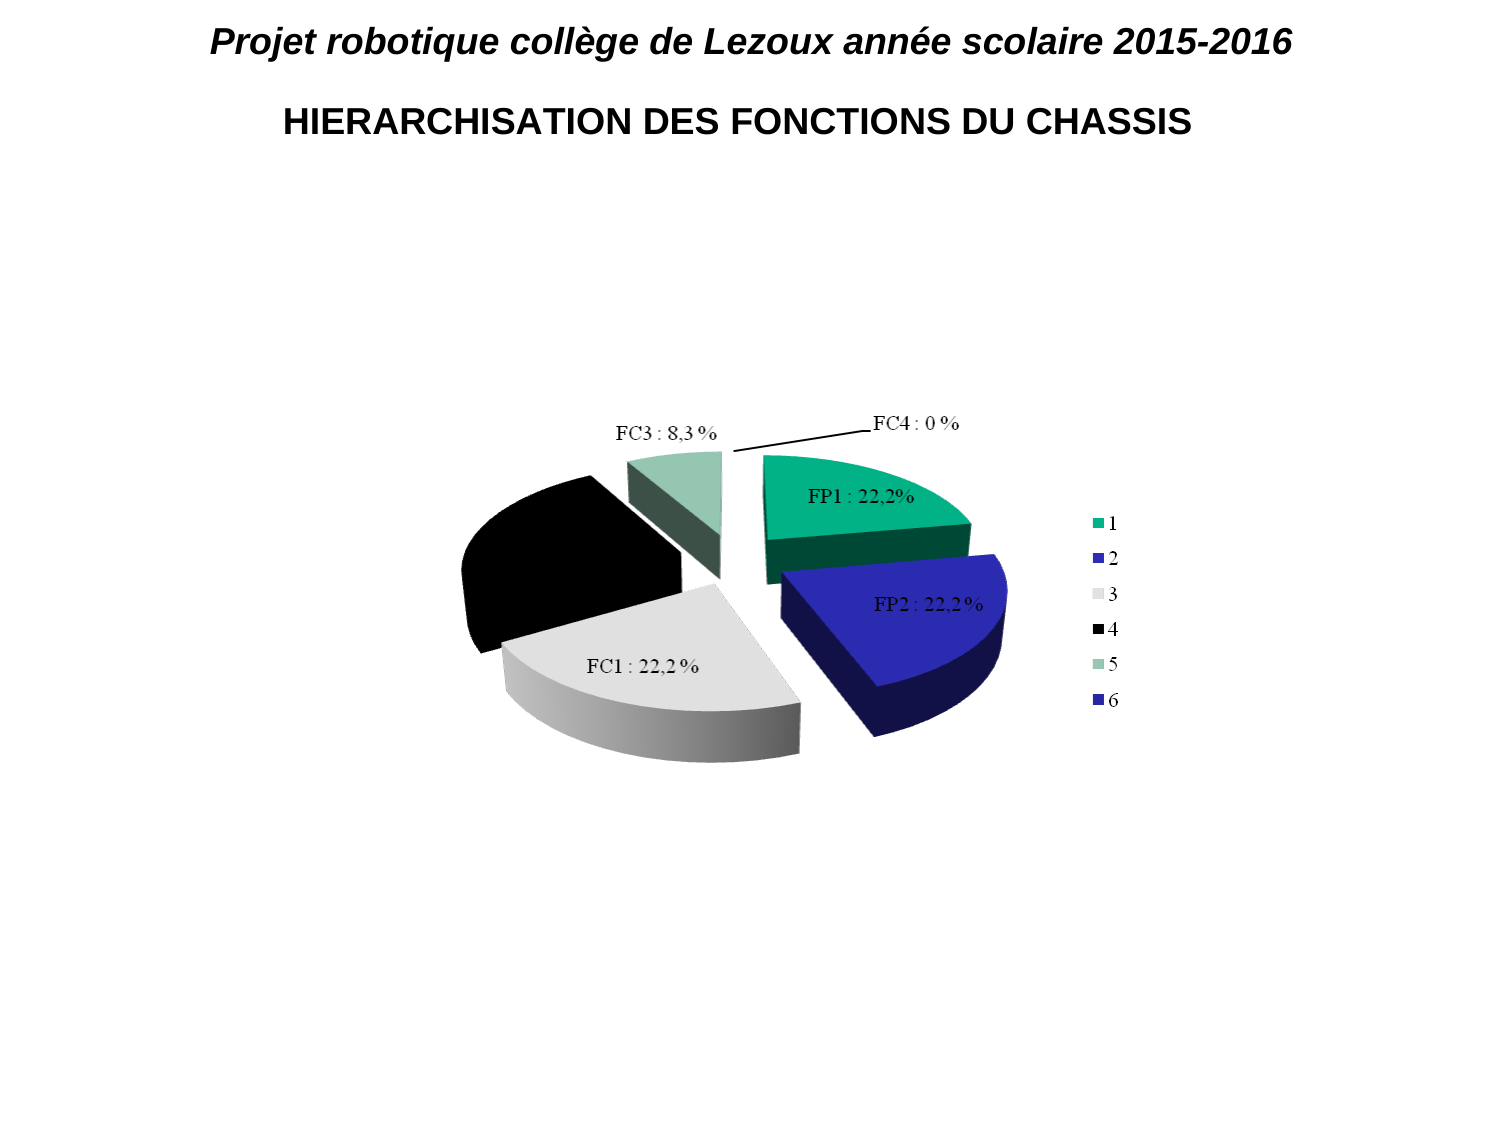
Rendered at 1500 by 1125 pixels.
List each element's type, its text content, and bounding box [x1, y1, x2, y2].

title HIERARCHISATION DES FONCTIONS DU CHASSIS [100, 66, 1376, 173]
text_box Projet robotique collège de Lezoux année scolaire 2015-2016 [162, 7, 1341, 66]
picture [383, 384, 1141, 838]
